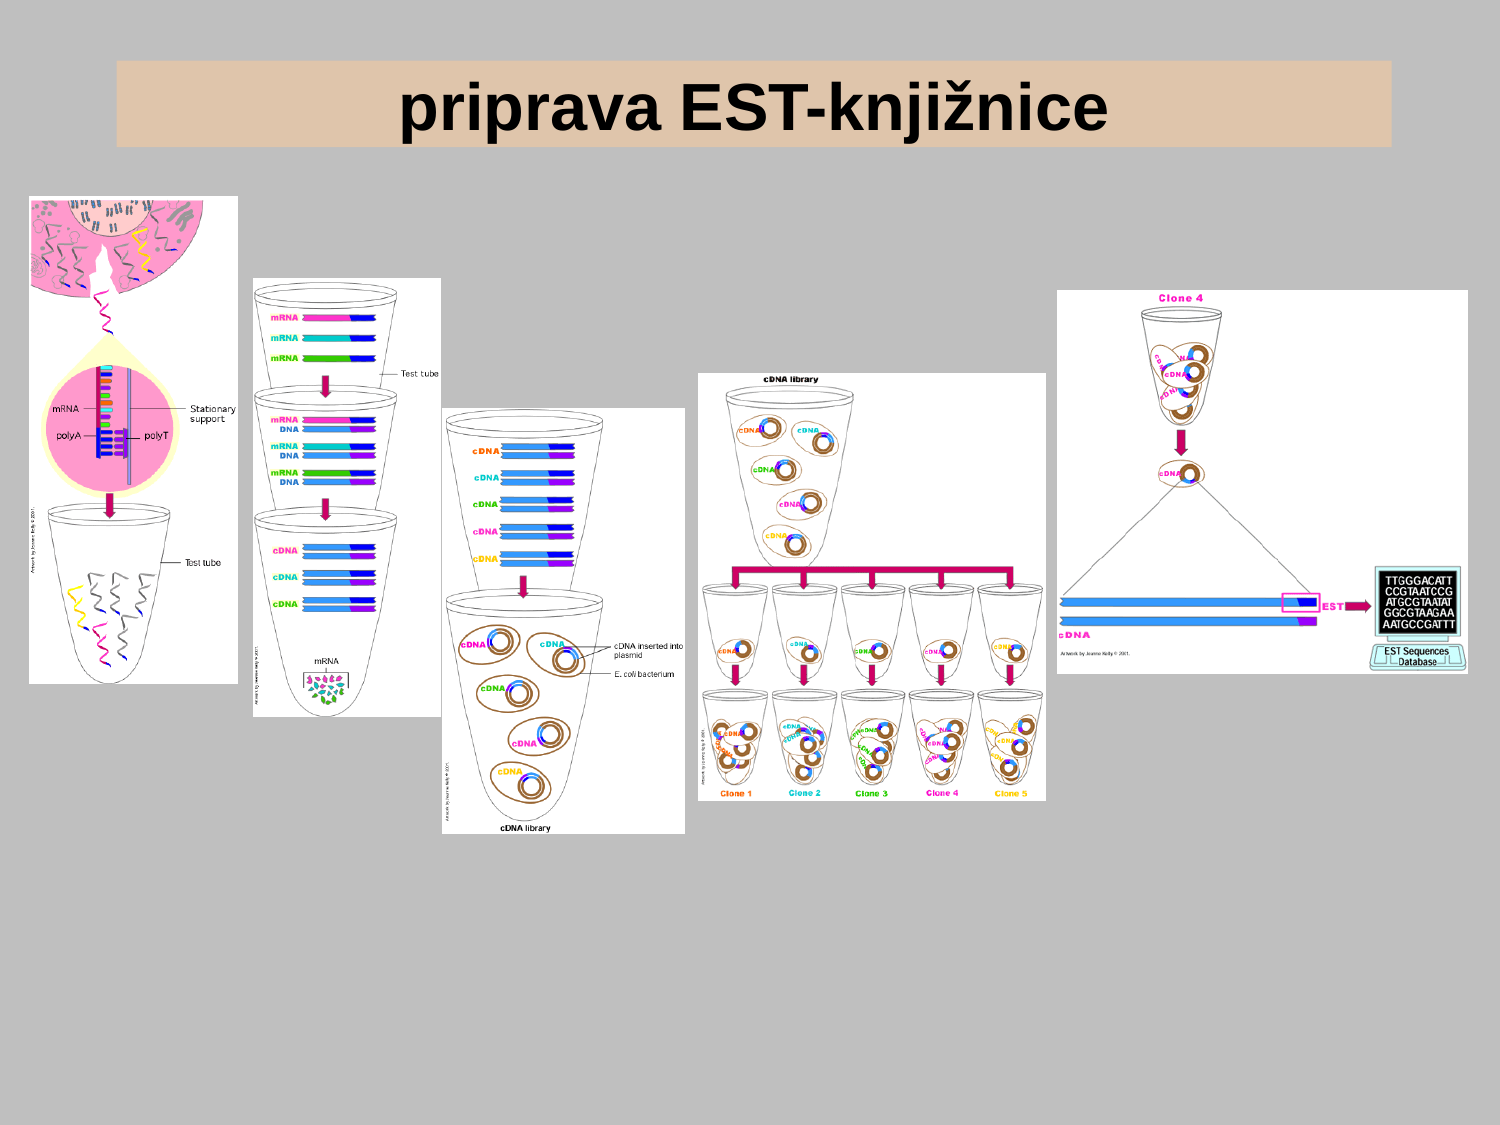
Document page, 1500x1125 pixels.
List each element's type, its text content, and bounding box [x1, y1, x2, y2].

picture [442, 408, 685, 834]
picture [698, 373, 1046, 802]
picture [253, 278, 441, 717]
picture [1057, 290, 1468, 674]
title priprava EST-knjižnice [116, 60, 1392, 148]
picture [29, 196, 238, 684]
